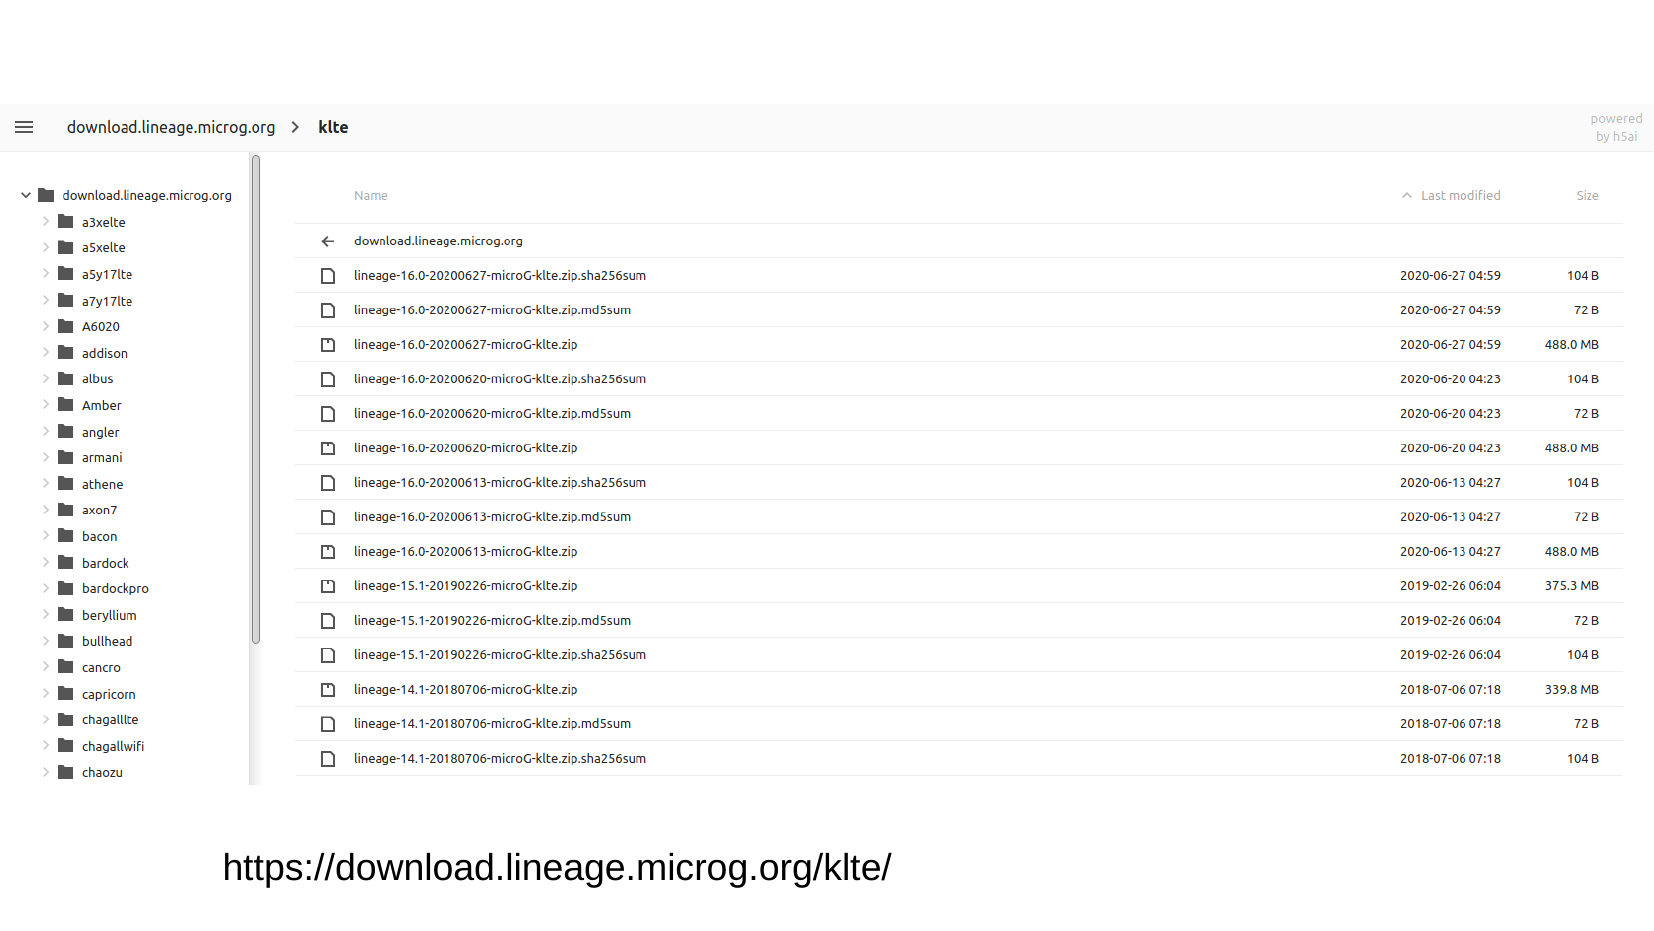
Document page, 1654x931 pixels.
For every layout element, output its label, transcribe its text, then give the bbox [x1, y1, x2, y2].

picture [0, 104, 1654, 786]
text_box https://download.lineage.microg.org/klte/ [207, 839, 908, 897]
